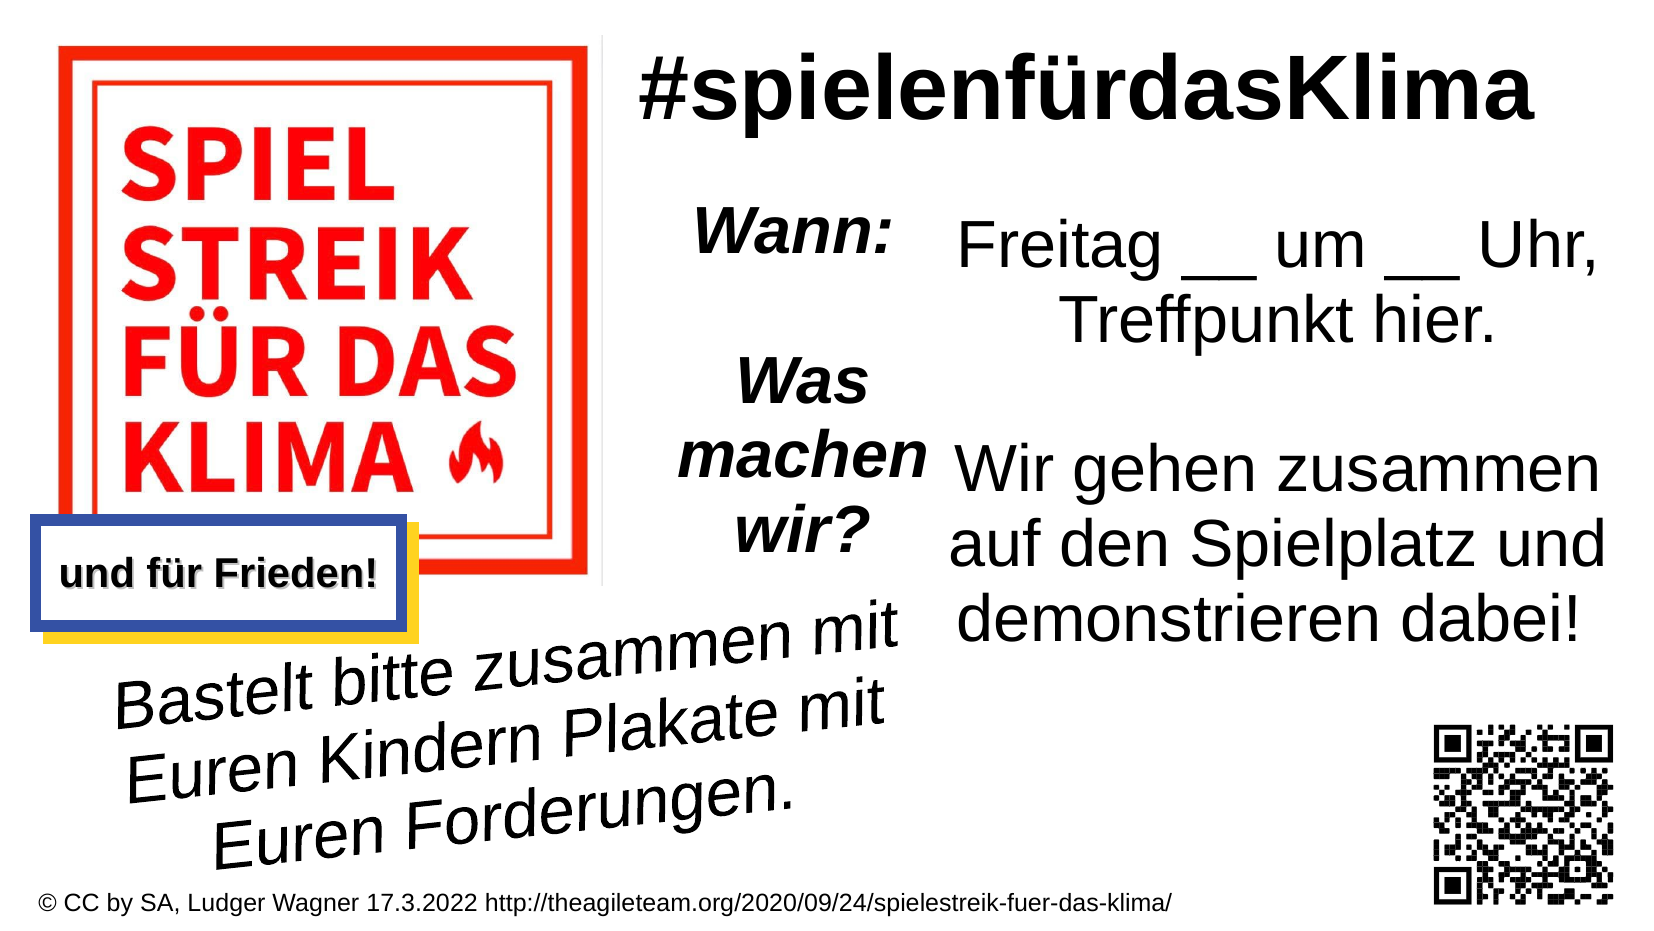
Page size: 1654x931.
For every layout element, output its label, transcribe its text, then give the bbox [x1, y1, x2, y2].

text_box [801, 691, 848, 732]
text_box [621, 712, 656, 751]
text_box [322, 732, 361, 783]
text_box [315, 821, 347, 859]
text_box [216, 819, 252, 870]
title #spielenfürdasKlima [342, 10, 1654, 166]
text_box © CC by SA, Ludger Wagner 17.3.2022 http://theagileteam.org/2020/09/24/spielestreik-fuer-das-klima/ [23, 881, 1276, 931]
text_box [670, 629, 716, 671]
text_box [615, 635, 662, 676]
text_box [691, 705, 725, 744]
text_box [383, 656, 400, 701]
text_box [379, 738, 408, 777]
text_box [117, 680, 154, 730]
text_box [566, 708, 602, 757]
text_box [159, 686, 193, 725]
text_box [371, 665, 378, 703]
text_box [708, 779, 740, 817]
text_box [856, 676, 863, 683]
text_box [335, 656, 365, 706]
text_box [172, 760, 201, 799]
text_box [267, 750, 296, 789]
text_box [421, 658, 452, 696]
text_box [725, 695, 743, 740]
text_box [226, 672, 244, 717]
text_box [510, 724, 539, 763]
text_box [451, 731, 482, 769]
text_box [194, 683, 224, 721]
text_box [484, 803, 502, 842]
text_box [608, 702, 616, 753]
text_box [856, 689, 863, 726]
text_box [284, 661, 291, 712]
text_box [475, 652, 503, 691]
text_box [295, 823, 313, 862]
text_box [760, 622, 789, 661]
text_box [488, 727, 506, 766]
text_box [870, 599, 877, 606]
text_box [401, 654, 418, 699]
text_box [414, 721, 445, 773]
text_box [129, 753, 166, 804]
text_box [745, 699, 777, 737]
text_box [543, 645, 573, 683]
text_box [659, 697, 689, 747]
text_box [259, 826, 287, 865]
text_box [541, 796, 572, 835]
text_box [504, 786, 535, 839]
text_box und für Frieden! [35, 519, 402, 626]
text_box [869, 612, 876, 649]
text_box [365, 742, 372, 779]
text_box Freitag __ um __ Uhr, Treffpunkt hier. Wir gehen zusammen auf den Spielplatz und demonstrieren dabei! [948, 147, 1609, 715]
text_box [577, 641, 612, 680]
text_box [723, 626, 754, 664]
text_box [579, 793, 596, 832]
text_box [600, 790, 629, 829]
picture [47, 35, 603, 586]
text_box [209, 757, 226, 796]
text_box [509, 648, 538, 687]
text_box [637, 786, 666, 825]
text_box [229, 754, 261, 792]
text_box [672, 782, 702, 834]
text_box und den Frieden ! [49, 527, 414, 638]
text_box [446, 807, 478, 845]
text_box [295, 665, 313, 710]
text_box [746, 774, 775, 814]
text_box [372, 652, 378, 659]
text_box [409, 799, 442, 850]
text_box [353, 816, 382, 856]
text_box [815, 614, 862, 655]
text_box [365, 728, 372, 736]
subtitle Wann: Was machen wir? [614, 193, 993, 792]
text_box [784, 801, 791, 810]
text_box [246, 677, 278, 715]
picture [1422, 707, 1623, 909]
text_box [881, 602, 898, 647]
text_box [867, 680, 884, 724]
